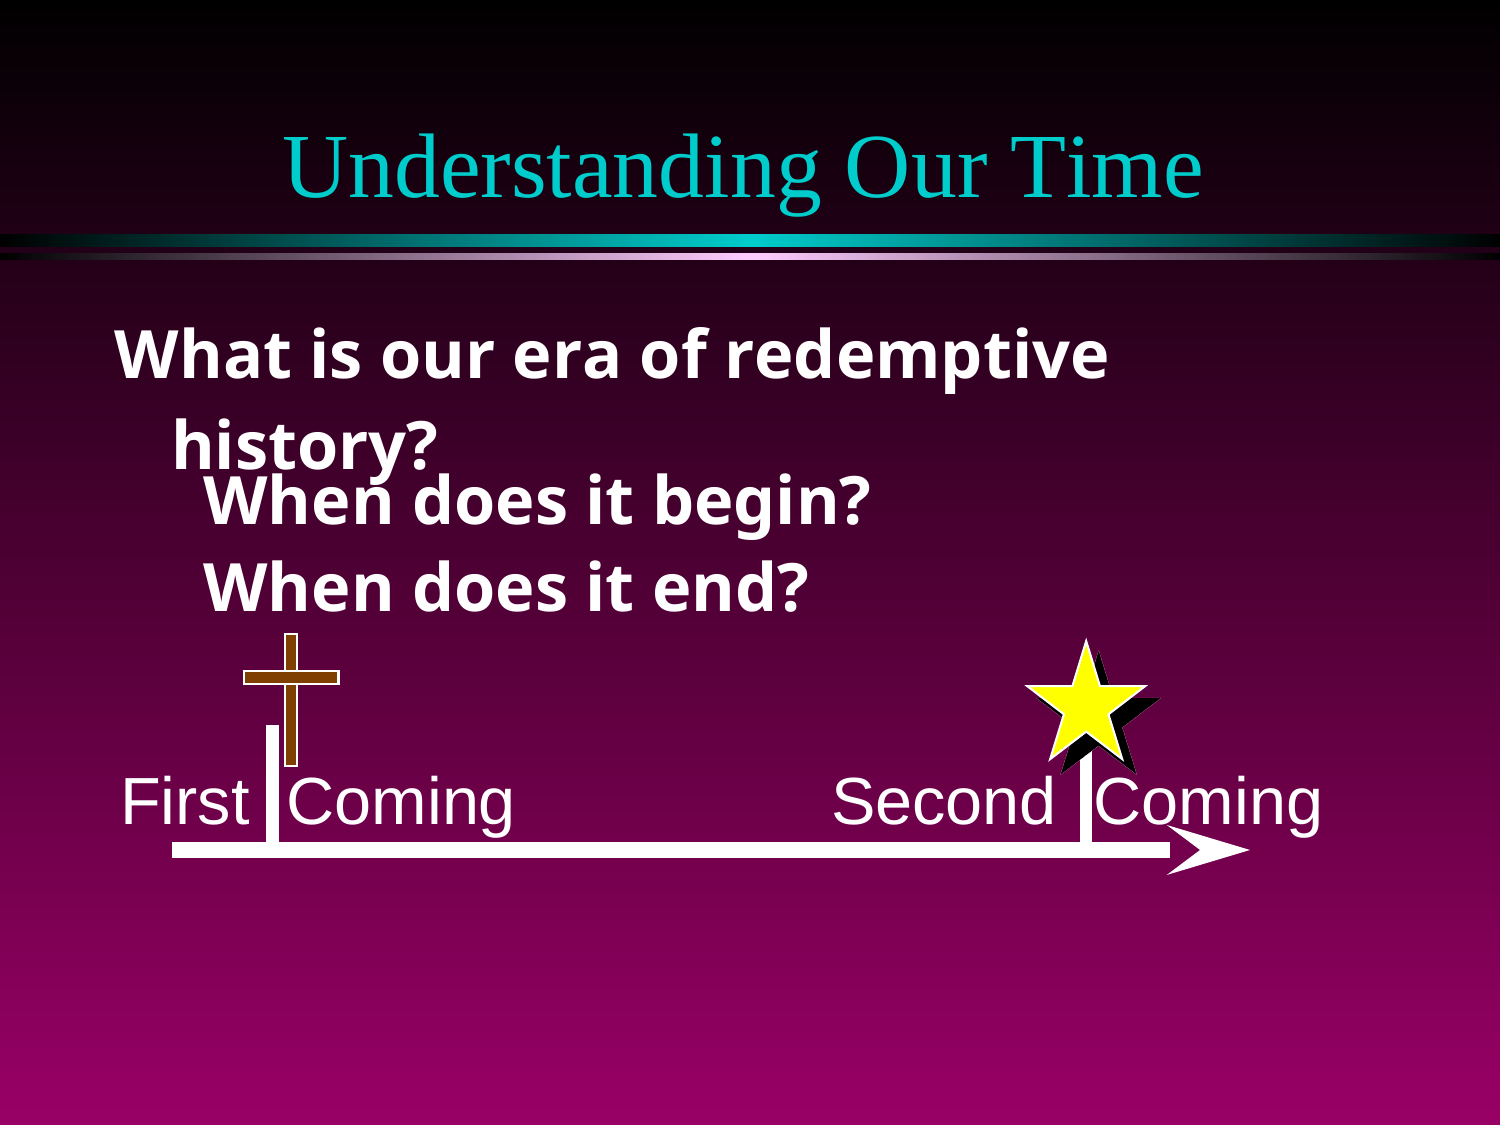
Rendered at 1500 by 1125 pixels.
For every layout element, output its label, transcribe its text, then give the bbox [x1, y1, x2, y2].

text_box Second Coming [815, 749, 1395, 846]
title Understanding Our Time [99, 37, 1388, 225]
text_box [243, 633, 339, 749]
text_box [1027, 641, 1146, 749]
text_box First Coming [105, 749, 619, 846]
list What is our era of redemptive history? [99, 299, 1388, 625]
text_box When does it end? [171, 537, 1290, 633]
